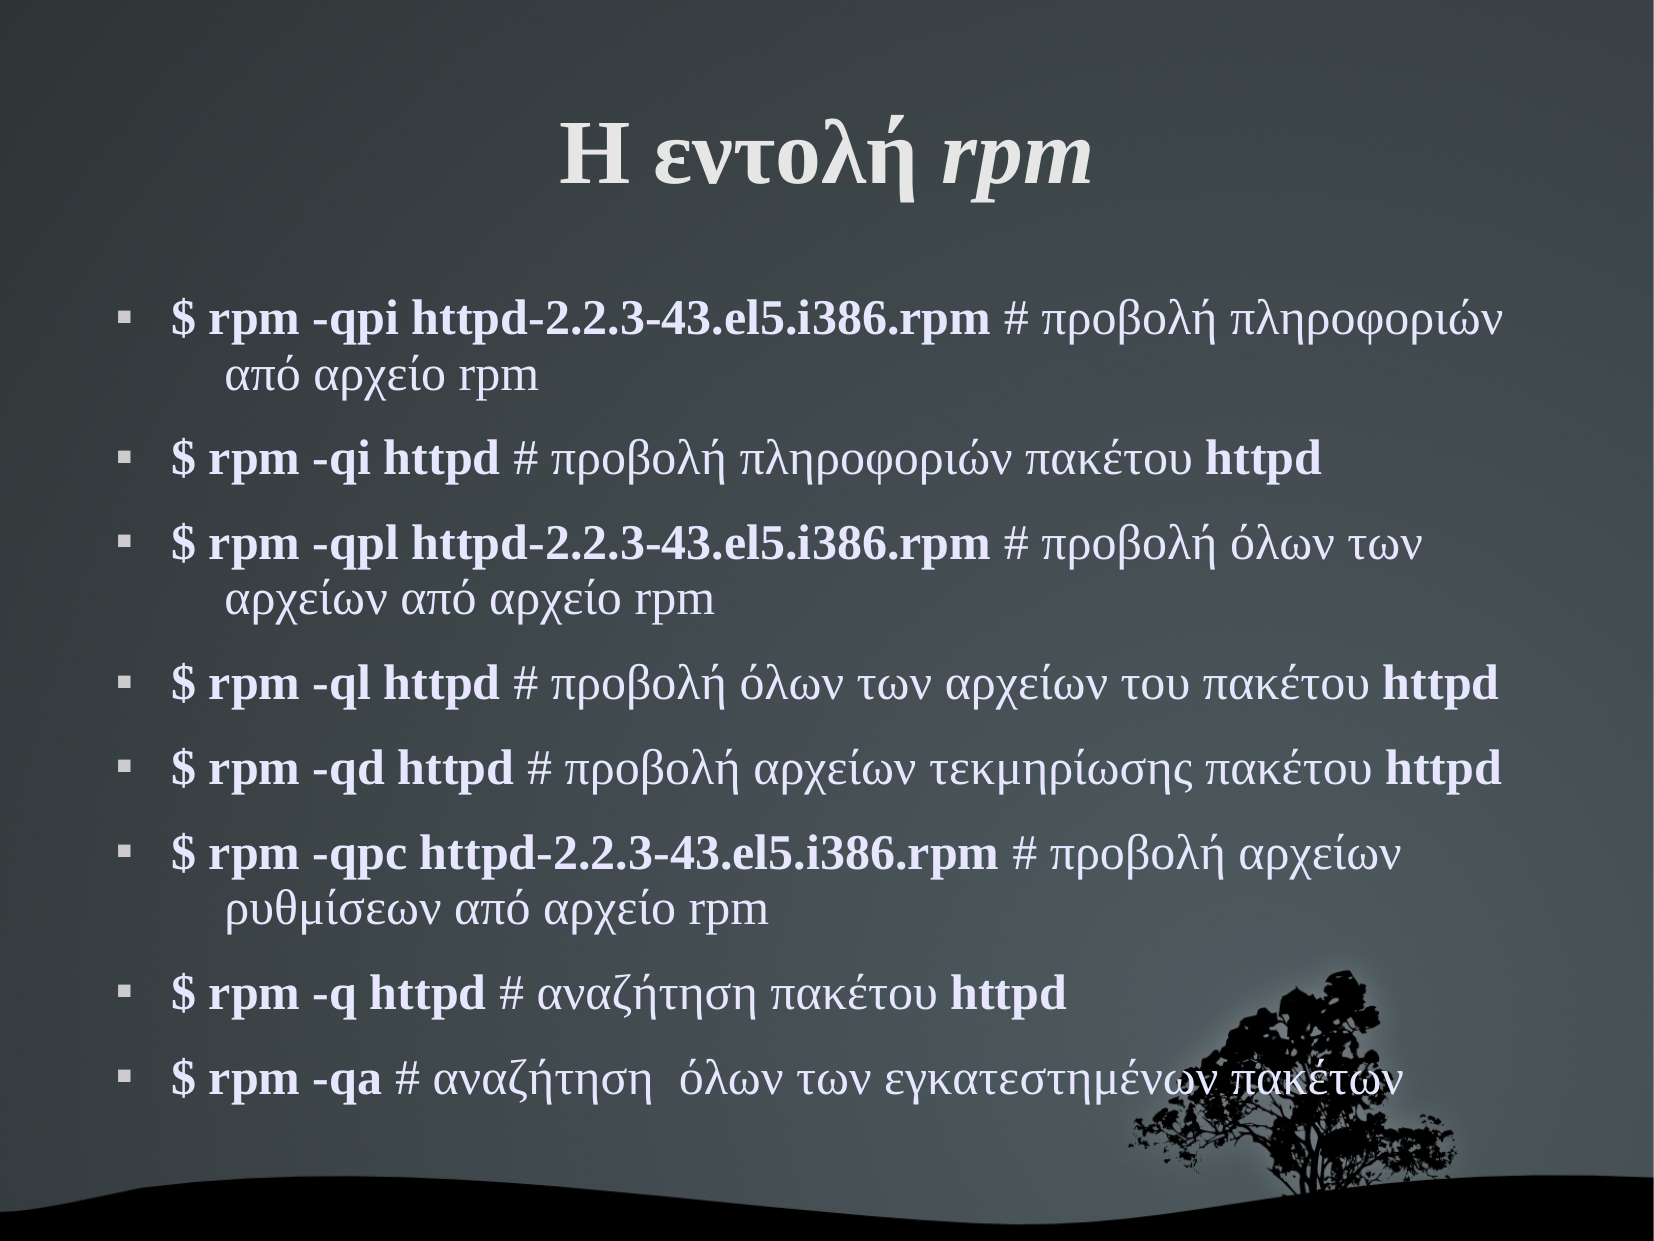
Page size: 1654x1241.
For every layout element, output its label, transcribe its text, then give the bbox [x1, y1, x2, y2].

title Η εντολή rpm [82, 49, 1572, 257]
list $ rpm -qpi httpd-2.2.3-43.el5.i386.rpm # προβολή πληροφοριών από αρχείο rpm $ rpm -qi httpd # προβολή πληροφοριών πακέτου httpd $ rpm -qpl httpd-2.2.3-43.el5.i386.rpm # προβολή όλων των αρχείων από αρχείο rpm $ rpm -ql httpd # προβολή όλων των αρχείων του πακέτου httpd $ rpm -qd httpd # προβολή αρχείων τεκμηρίωσης πακέτου httpd $ rpm -qpc httpd-2.2.3-43.el5.i386.rpm # προβολή αρχείων ρυθμίσεων από αρχείο rpm $ rpm -q httpd # αναζήτηση πακέτου httpd $ rpm -qa # αναζήτηση όλων των εγκατεστημένων πακέτων [82, 290, 1571, 1201]
picture [0, 0, 1654, 1241]
